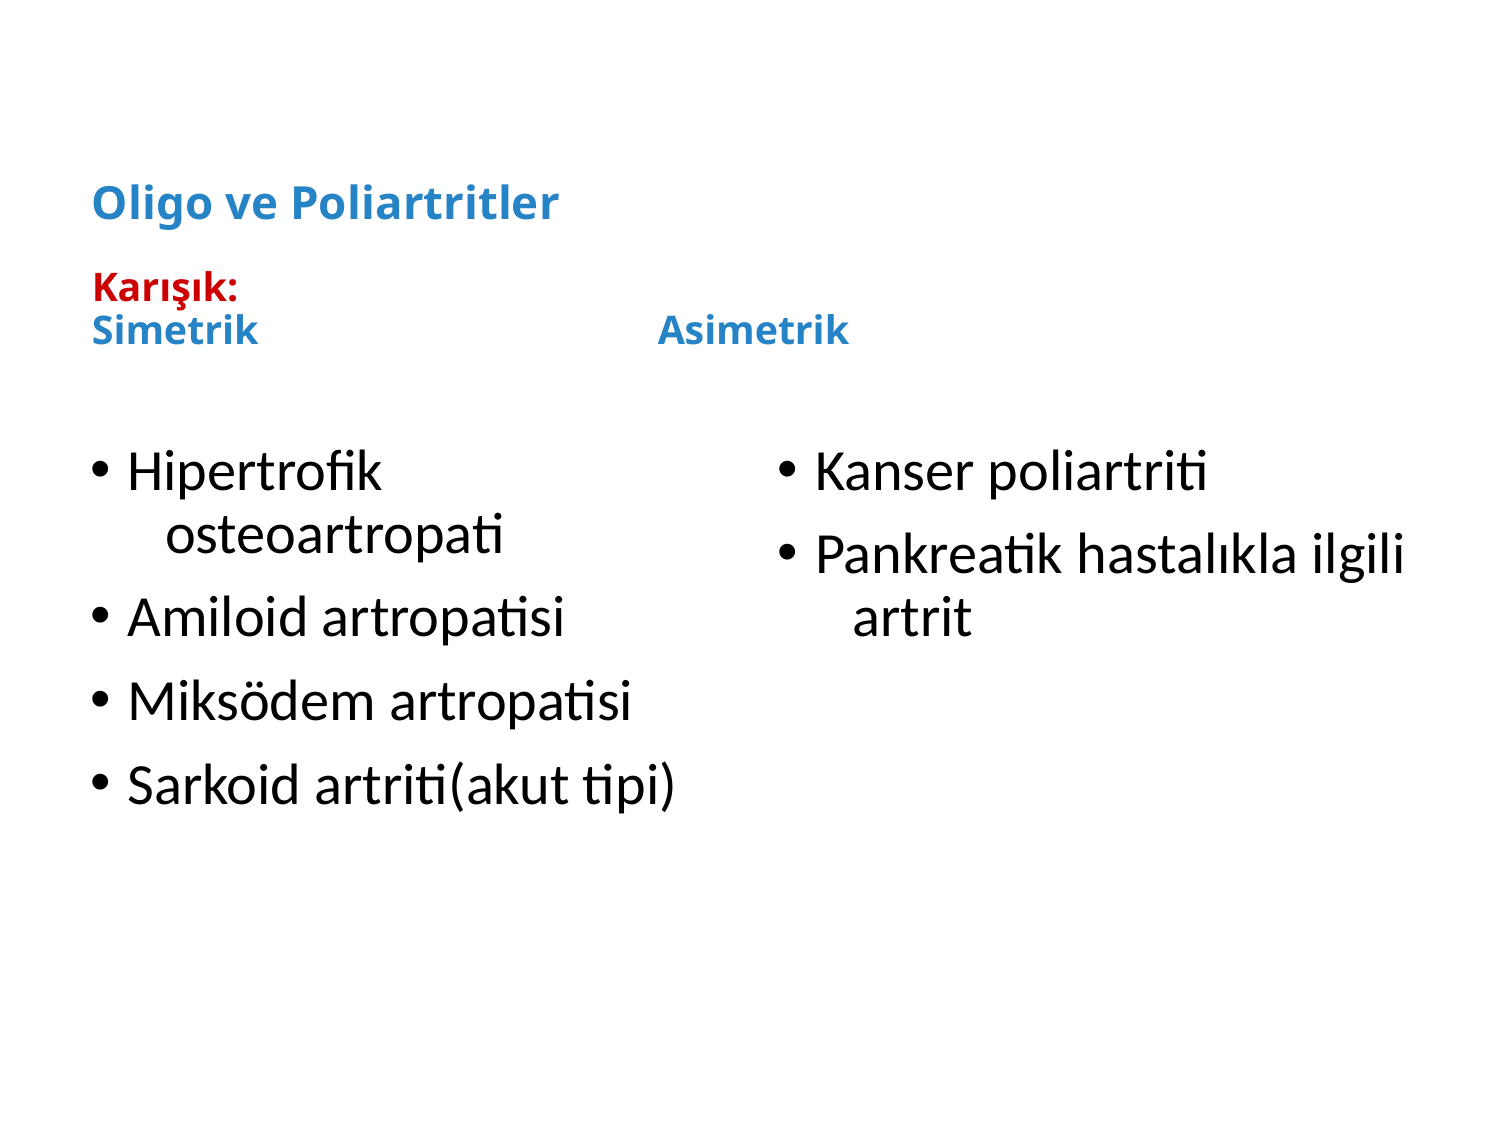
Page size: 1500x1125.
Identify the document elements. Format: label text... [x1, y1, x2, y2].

list Hipertrofik osteoartropati Amiloid artropatisi Miksödem artropatisi Sarkoid artriti(akut tipi) [75, 432, 738, 1006]
title Oligo ve Poliartritler Karışık: Simetrik Asimetrik [76, 172, 1427, 361]
list Kanser poliartriti Pankreatik hastalıkla ilgili artrit [762, 432, 1426, 1006]
